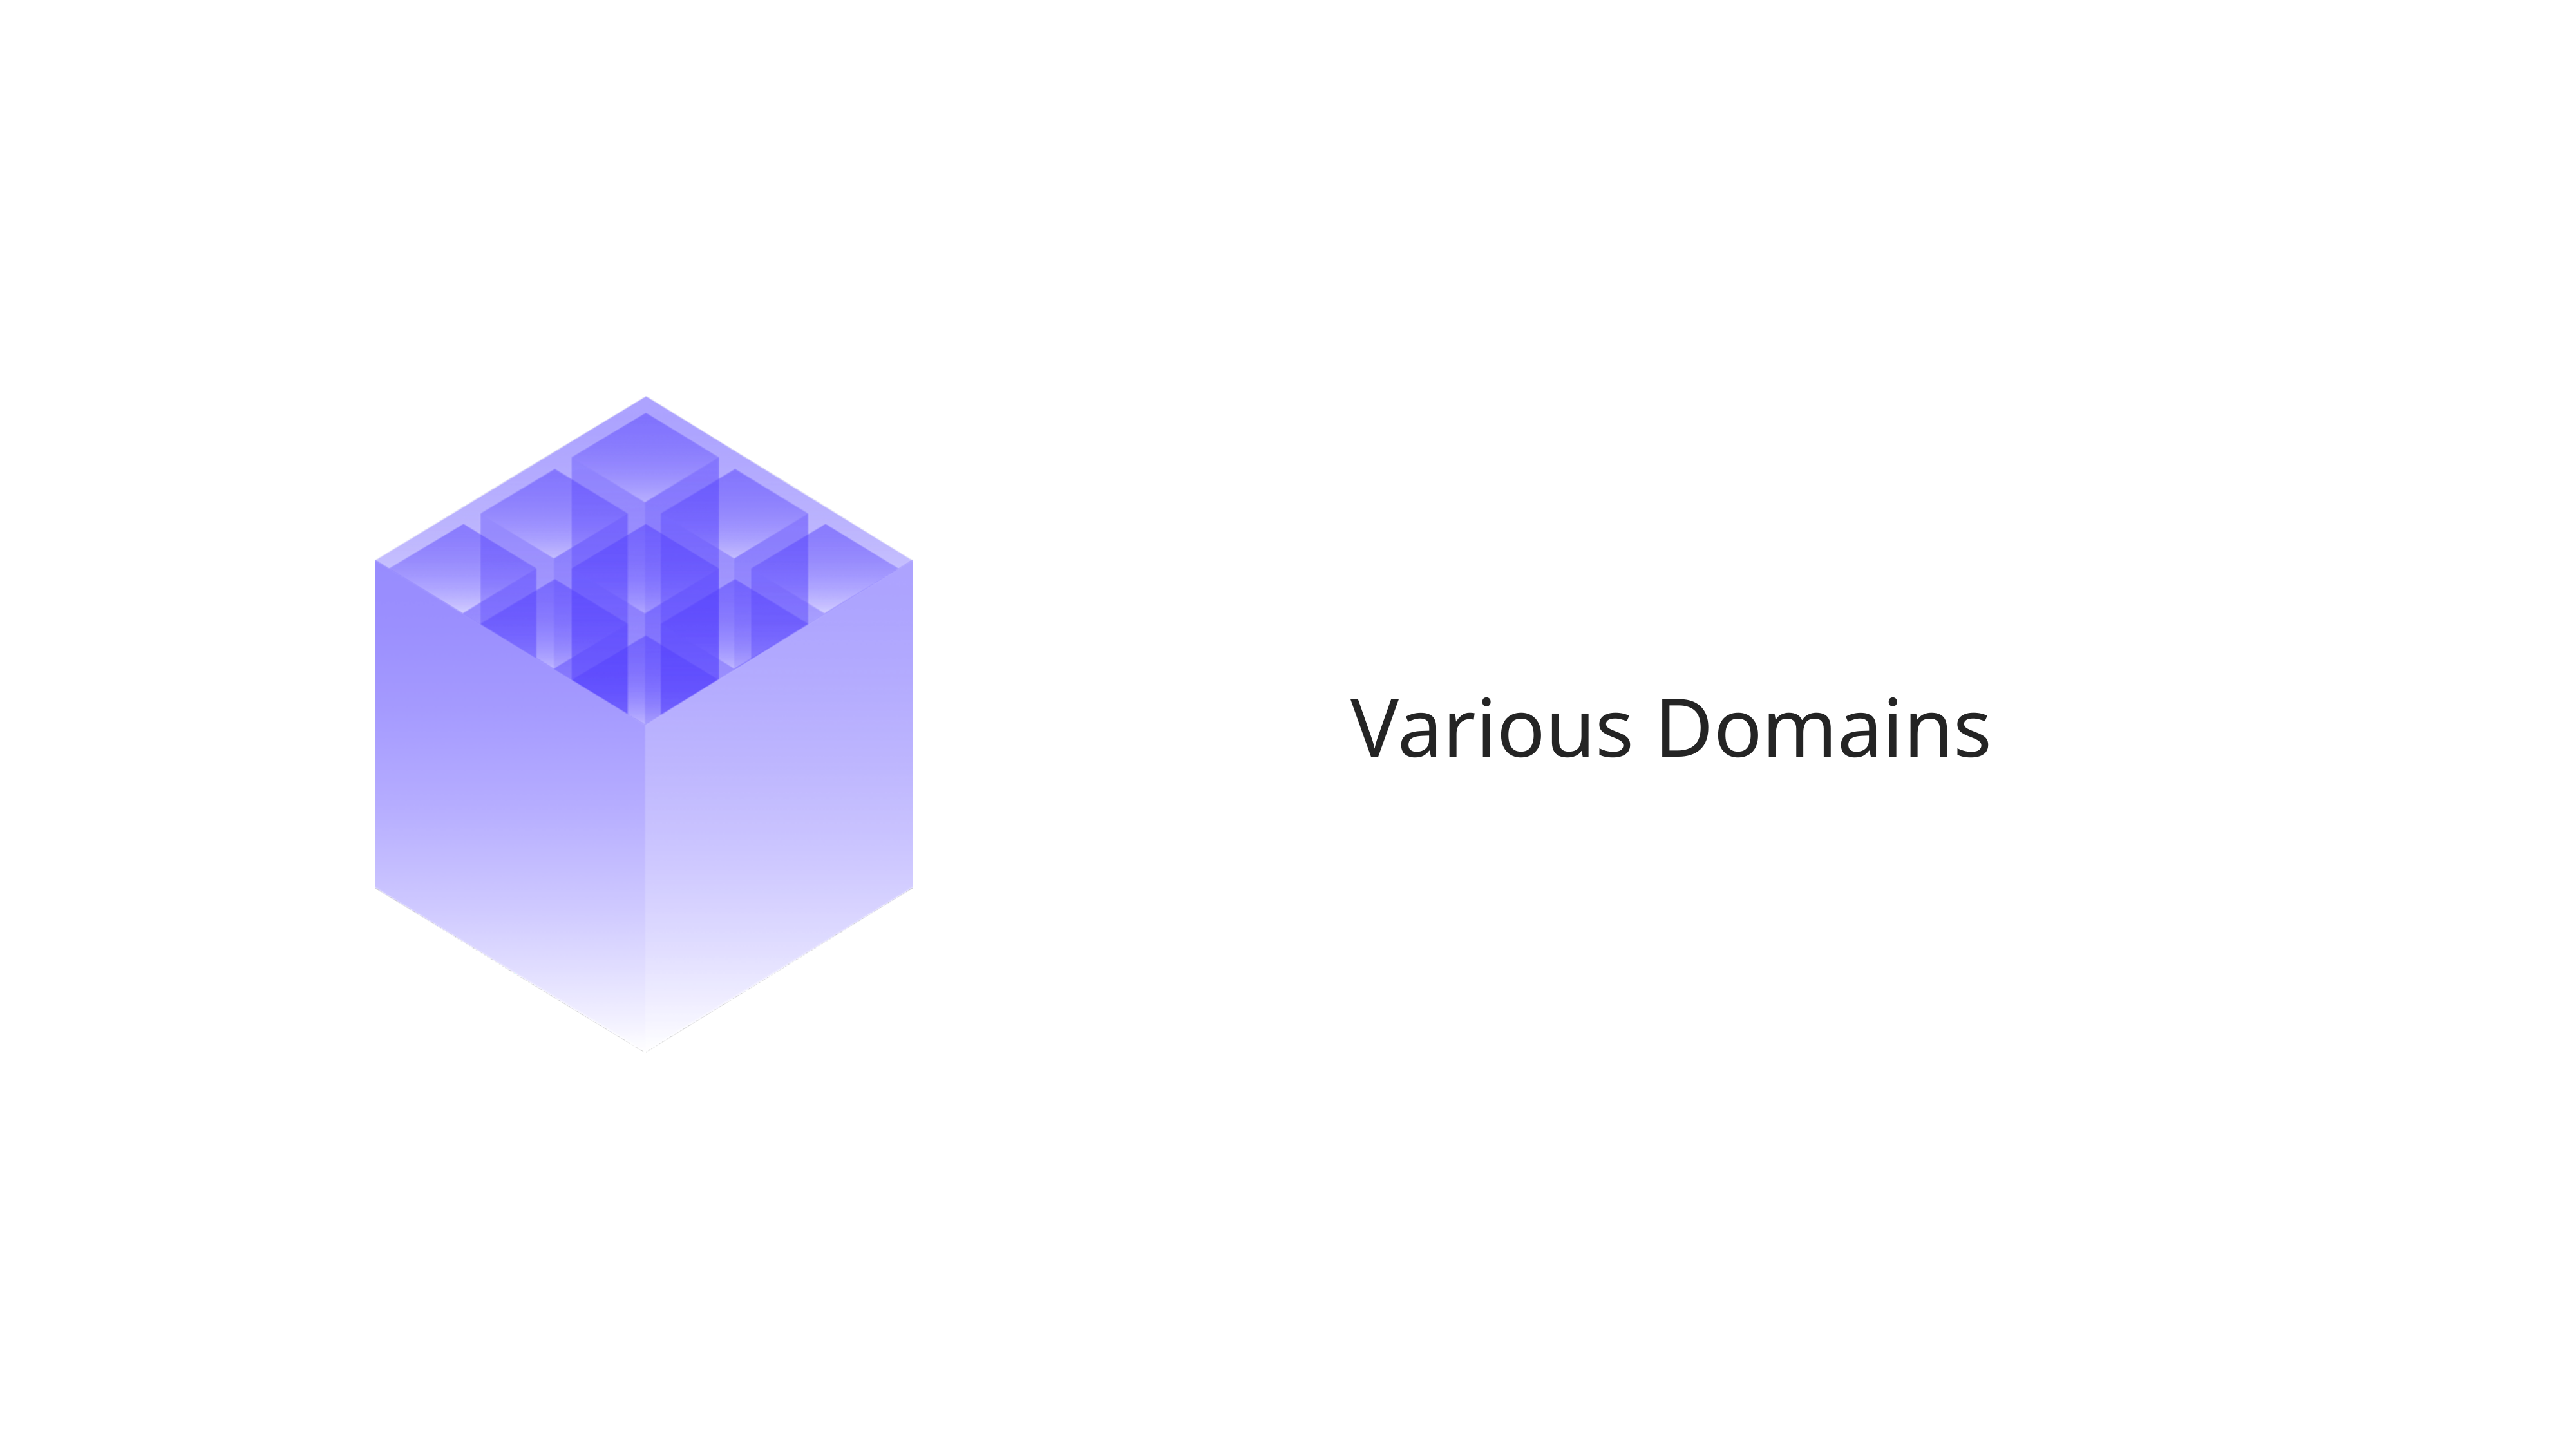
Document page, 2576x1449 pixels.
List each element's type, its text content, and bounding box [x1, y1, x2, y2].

picture [375, 396, 913, 1053]
list Various Domains [1350, 127, 2422, 1322]
